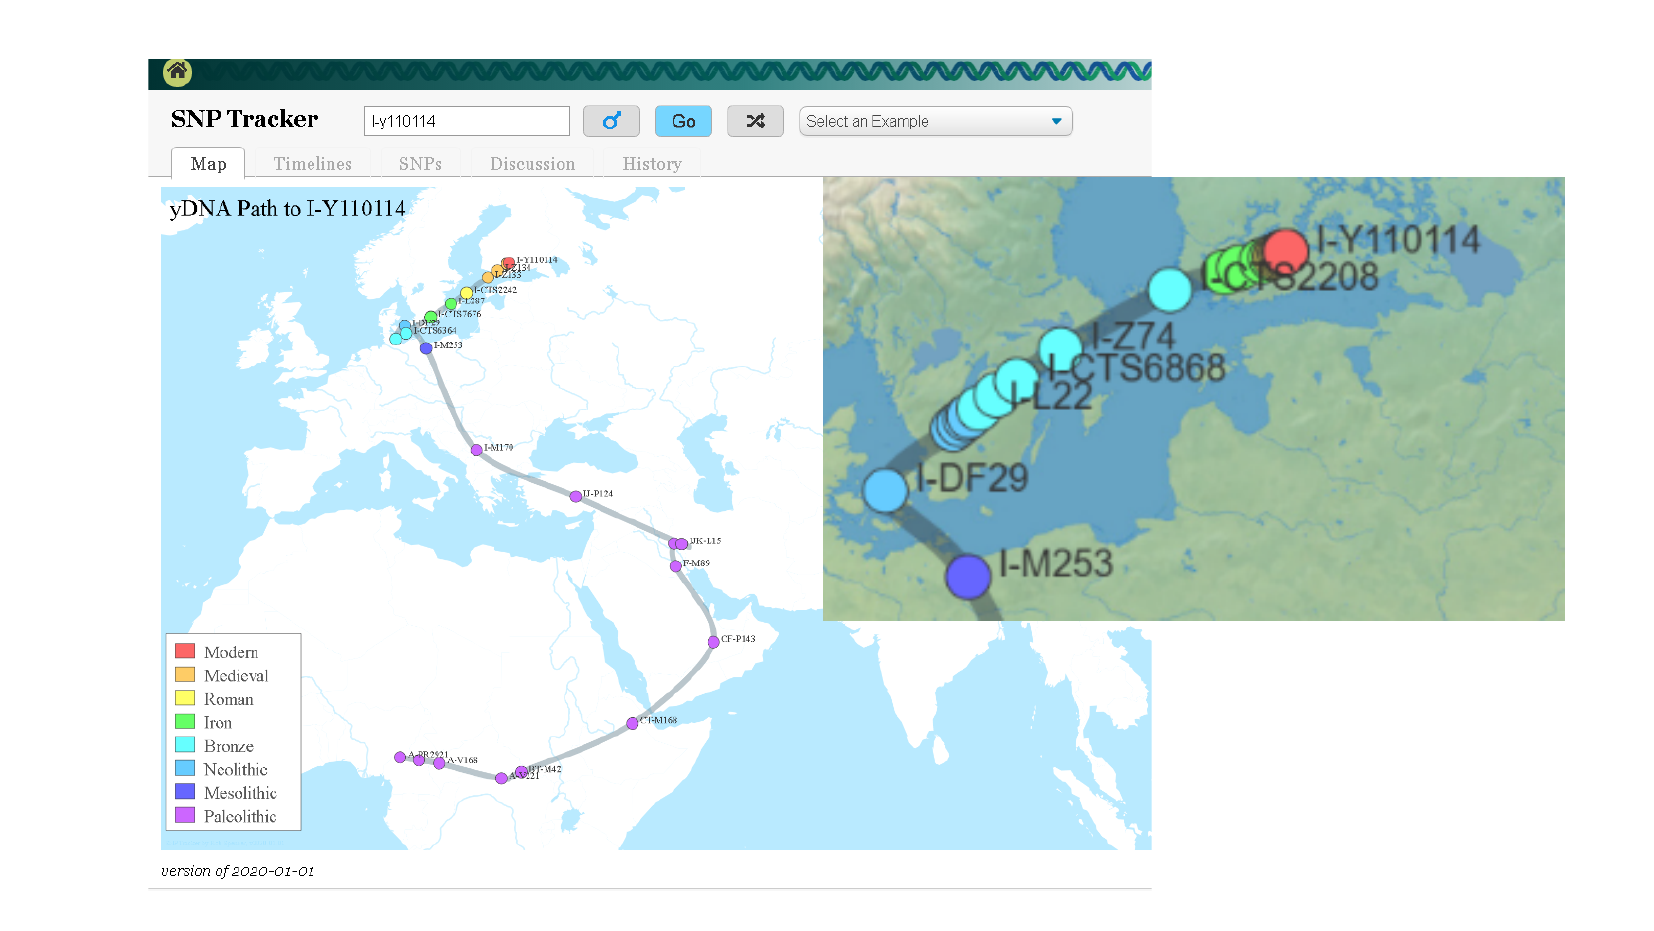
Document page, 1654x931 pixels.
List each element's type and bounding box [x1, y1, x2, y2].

picture [148, 59, 1565, 891]
